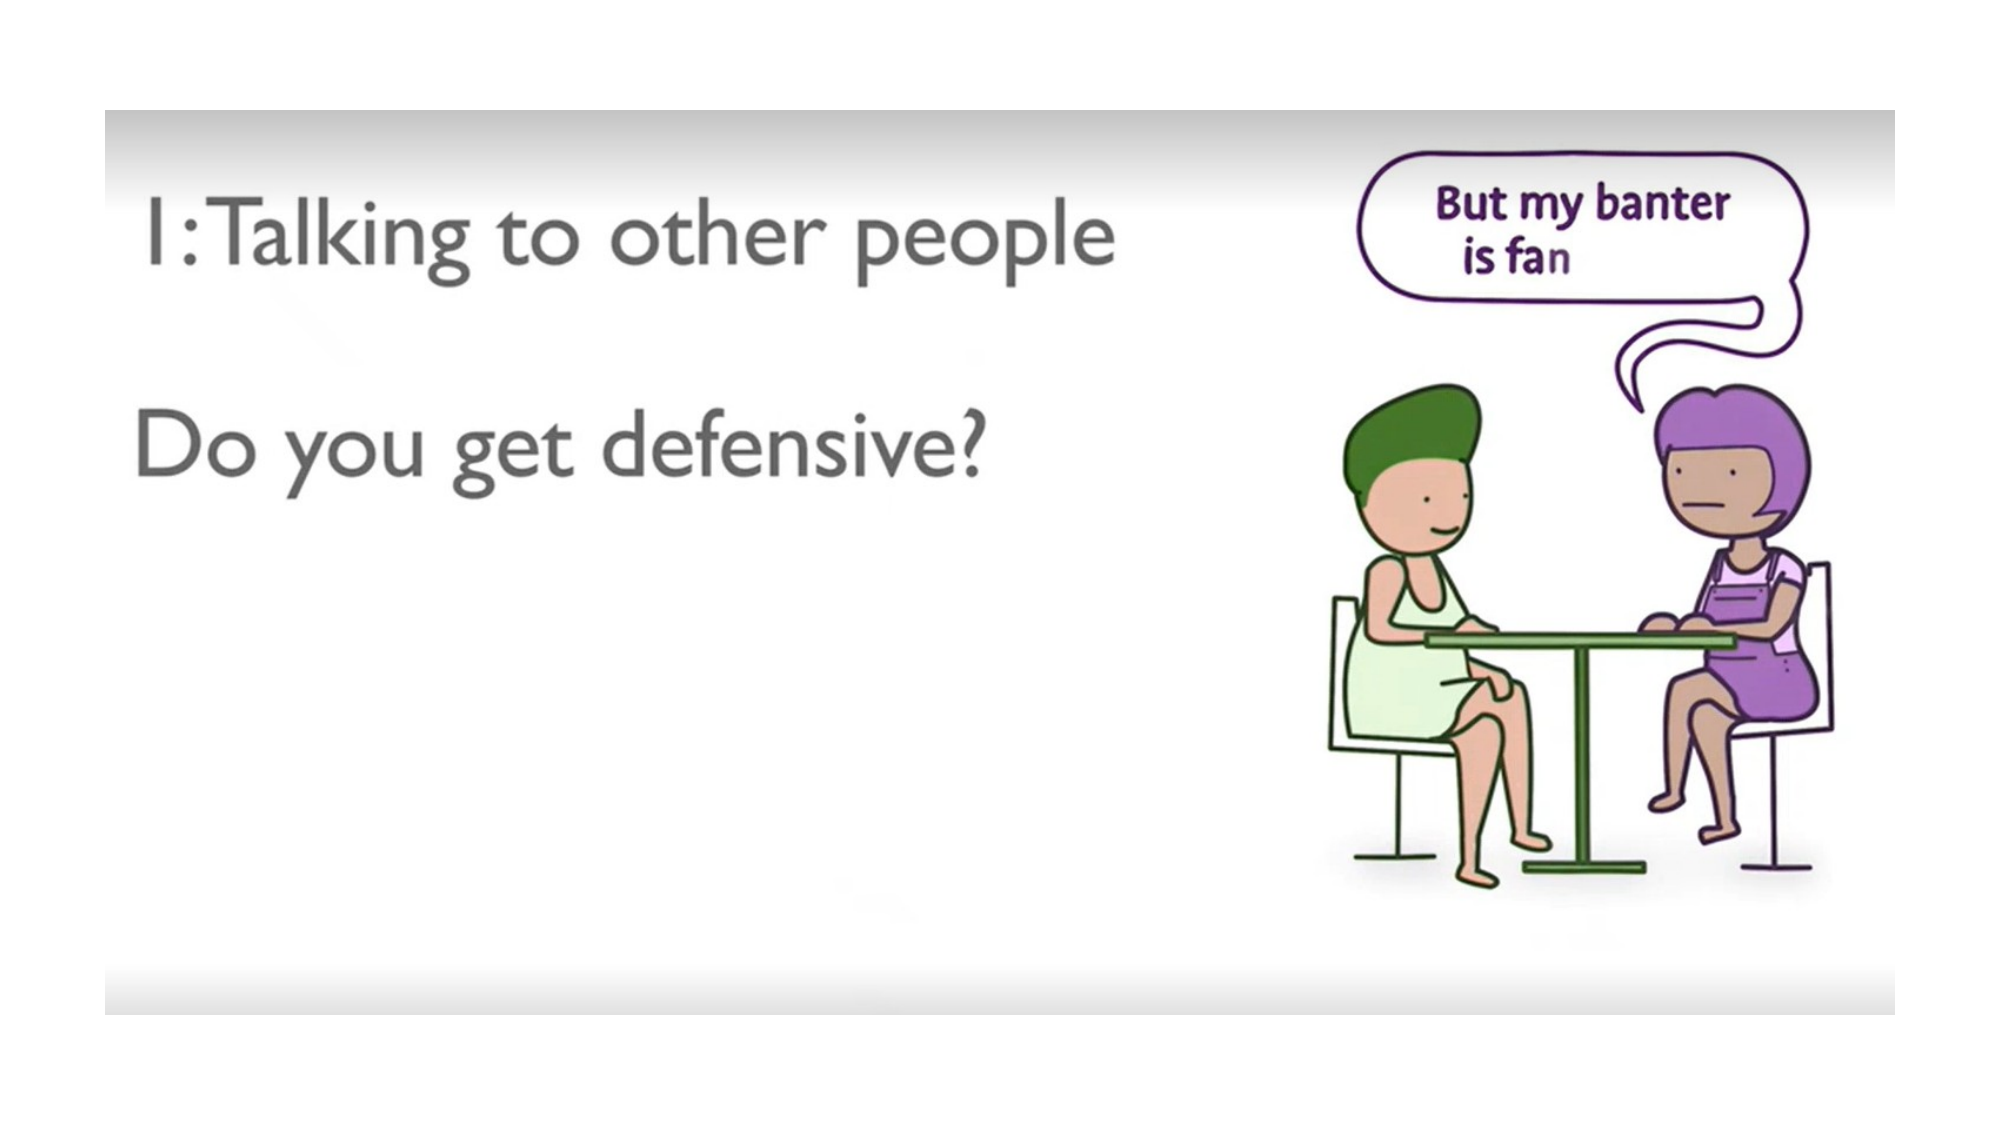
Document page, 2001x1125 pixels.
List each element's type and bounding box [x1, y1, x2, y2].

picture [105, 110, 1895, 1015]
